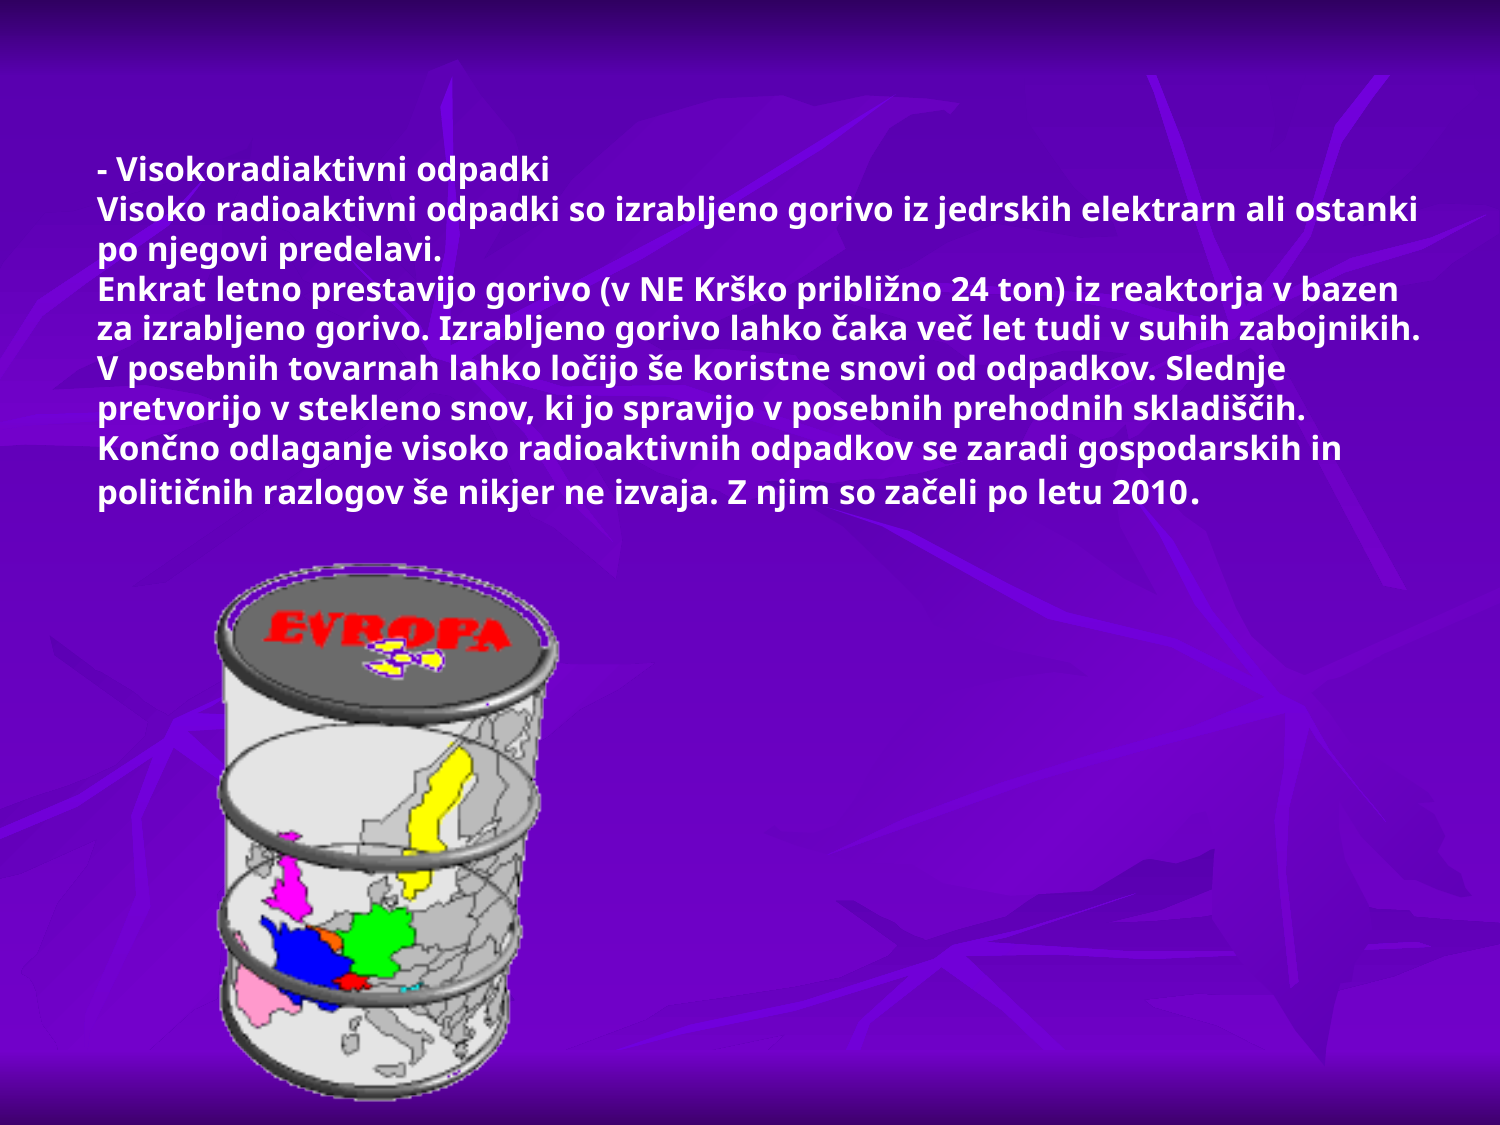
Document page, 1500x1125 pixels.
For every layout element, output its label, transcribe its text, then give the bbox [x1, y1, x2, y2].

text_box - Visokoradiaktivni odpadki Visoko radioaktivni odpadki so izrabljeno gorivo iz jedrskih elektrarn ali ostanki po njegovi predelavi. Enkrat letno prestavijo gorivo (v NE Krško približno 24 ton) iz reaktorja v bazen za izrabljeno gorivo. Izrabljeno gorivo lahko čaka več let tudi v suhih zabojnikih. V posebnih tovarnah lahko ločijo še koristne snovi od odpadkov. Slednje pretvorijo v stekleno snov, ki jo spravijo v posebnih prehodnih skladiščih. Končno odlaganje visoko radioaktivnih odpadkov se zaradi gospodarskih in političnih razlogov še nikjer ne izvaja. Z njim so začeli po letu 2010. [82, 140, 1442, 520]
picture [187, 549, 575, 1125]
